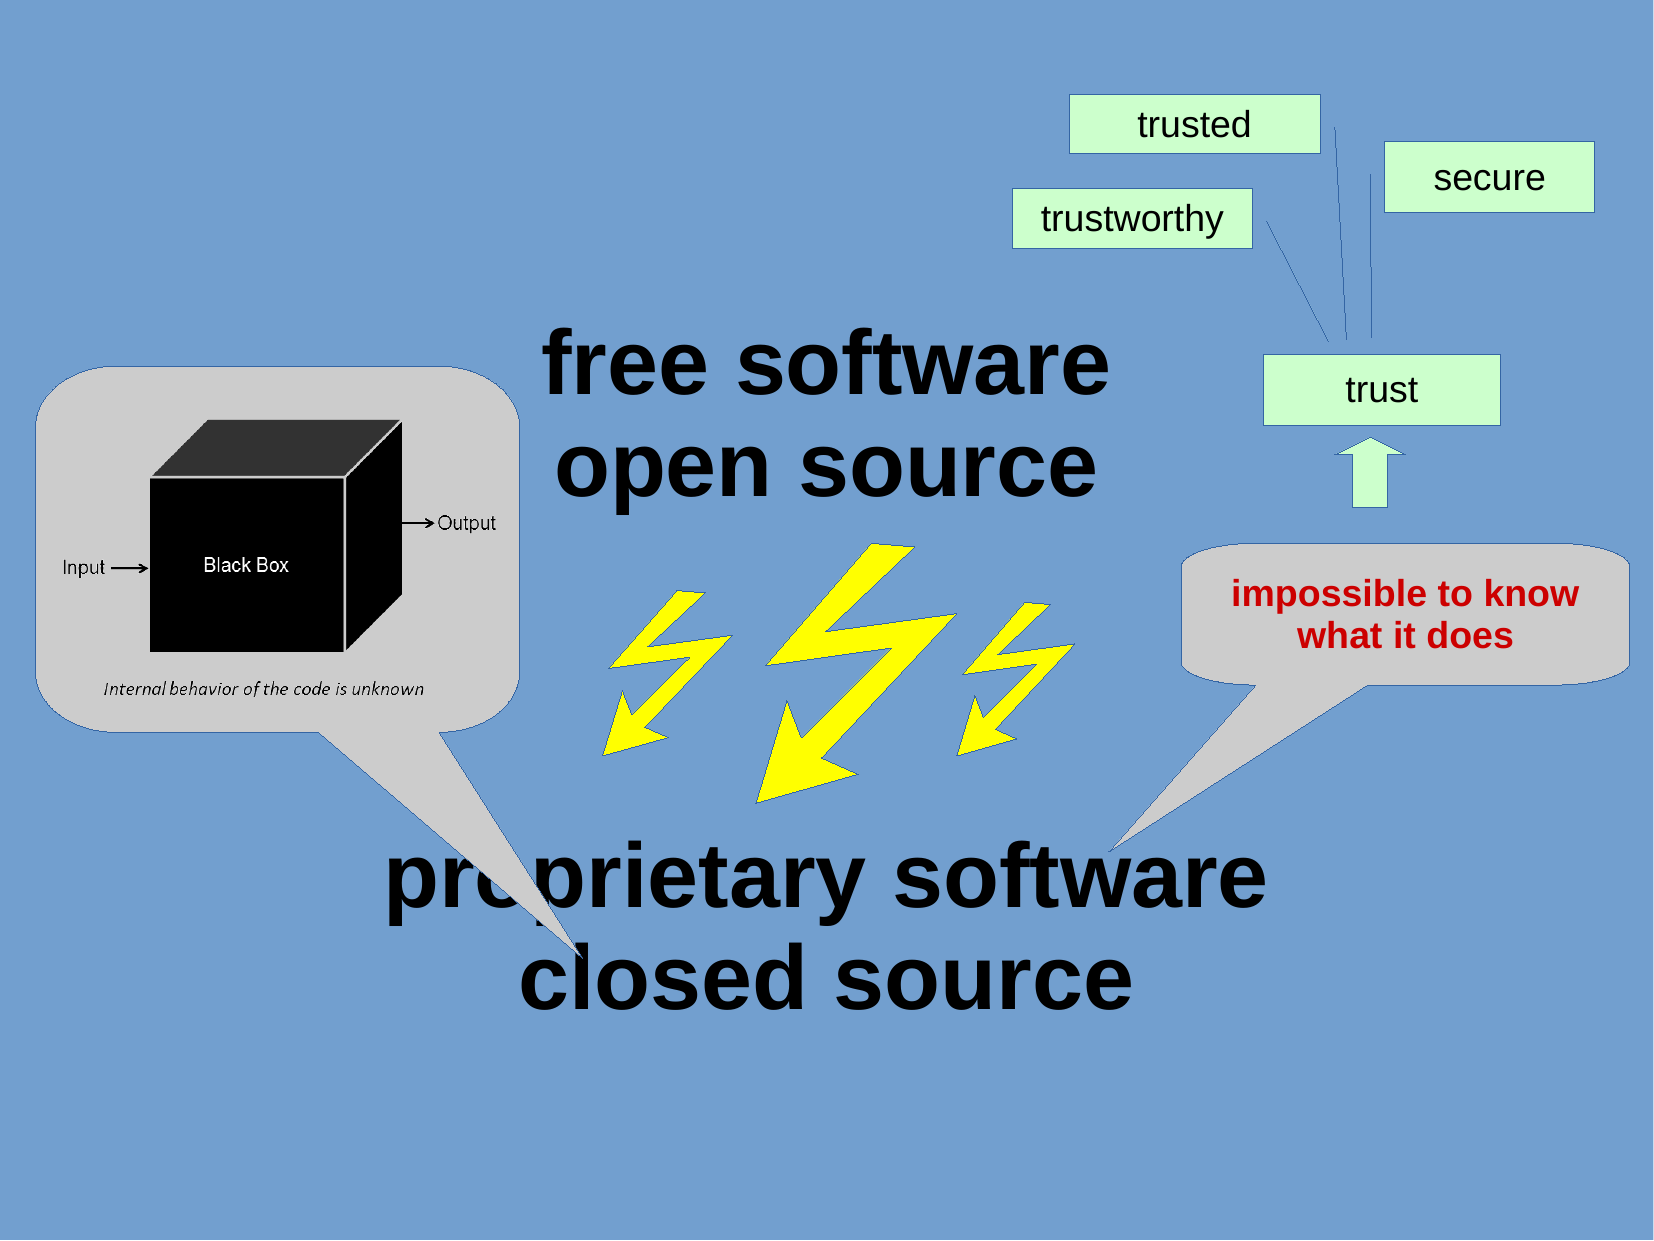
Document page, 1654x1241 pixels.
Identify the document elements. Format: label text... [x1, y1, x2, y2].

text_box impossible to know what it does [1108, 543, 1630, 852]
text_box trust [1263, 354, 1501, 426]
picture [59, 413, 497, 697]
text_box secure [1385, 142, 1594, 213]
text_box trusted [1069, 94, 1320, 154]
text_box trustworthy [1013, 189, 1252, 248]
text_box [755, 543, 957, 804]
title free software open source proprietary software closed source [0, 265, 1654, 1075]
text_box [35, 366, 583, 959]
text_box [956, 602, 1075, 756]
text_box [602, 590, 733, 756]
text_box [1334, 437, 1406, 508]
